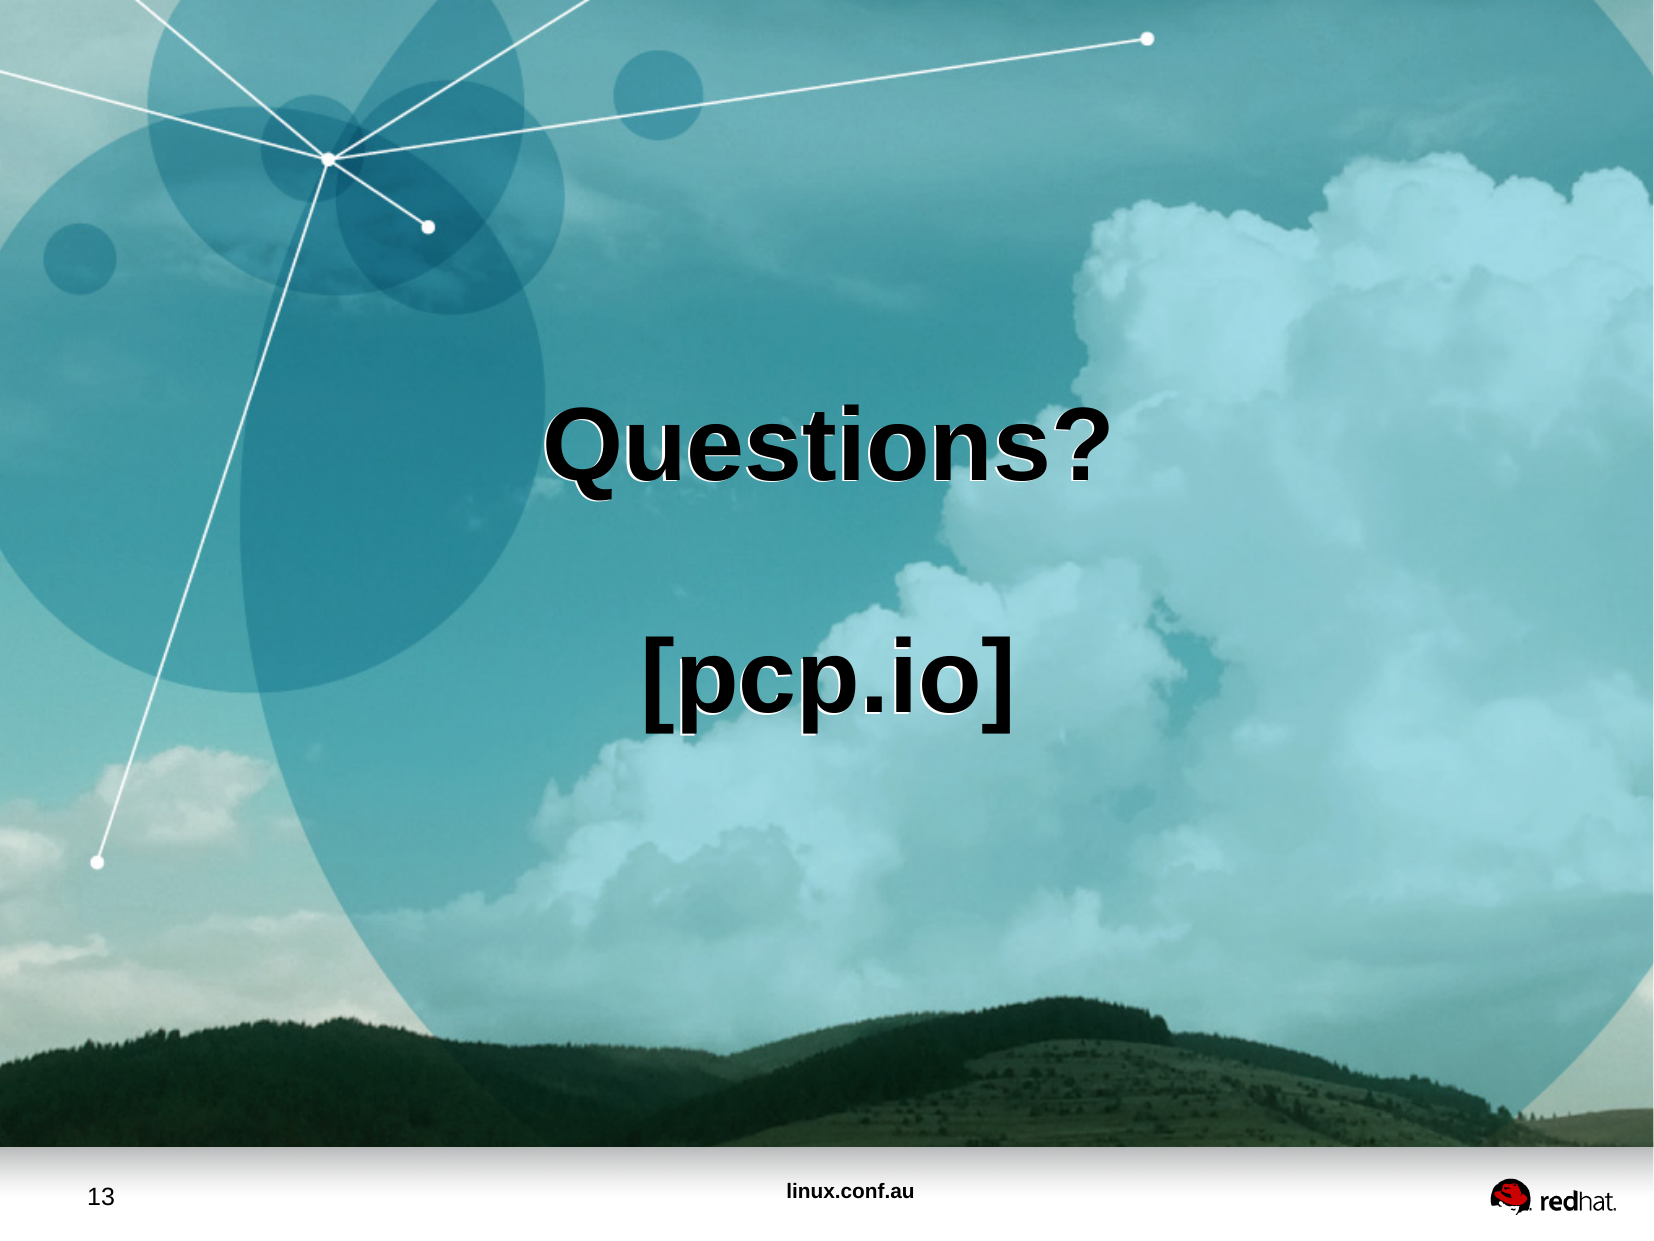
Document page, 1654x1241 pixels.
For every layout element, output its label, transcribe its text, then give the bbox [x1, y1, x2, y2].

picture [0, 0, 1654, 1241]
title Questions? [pcp.io] [84, 260, 1574, 861]
